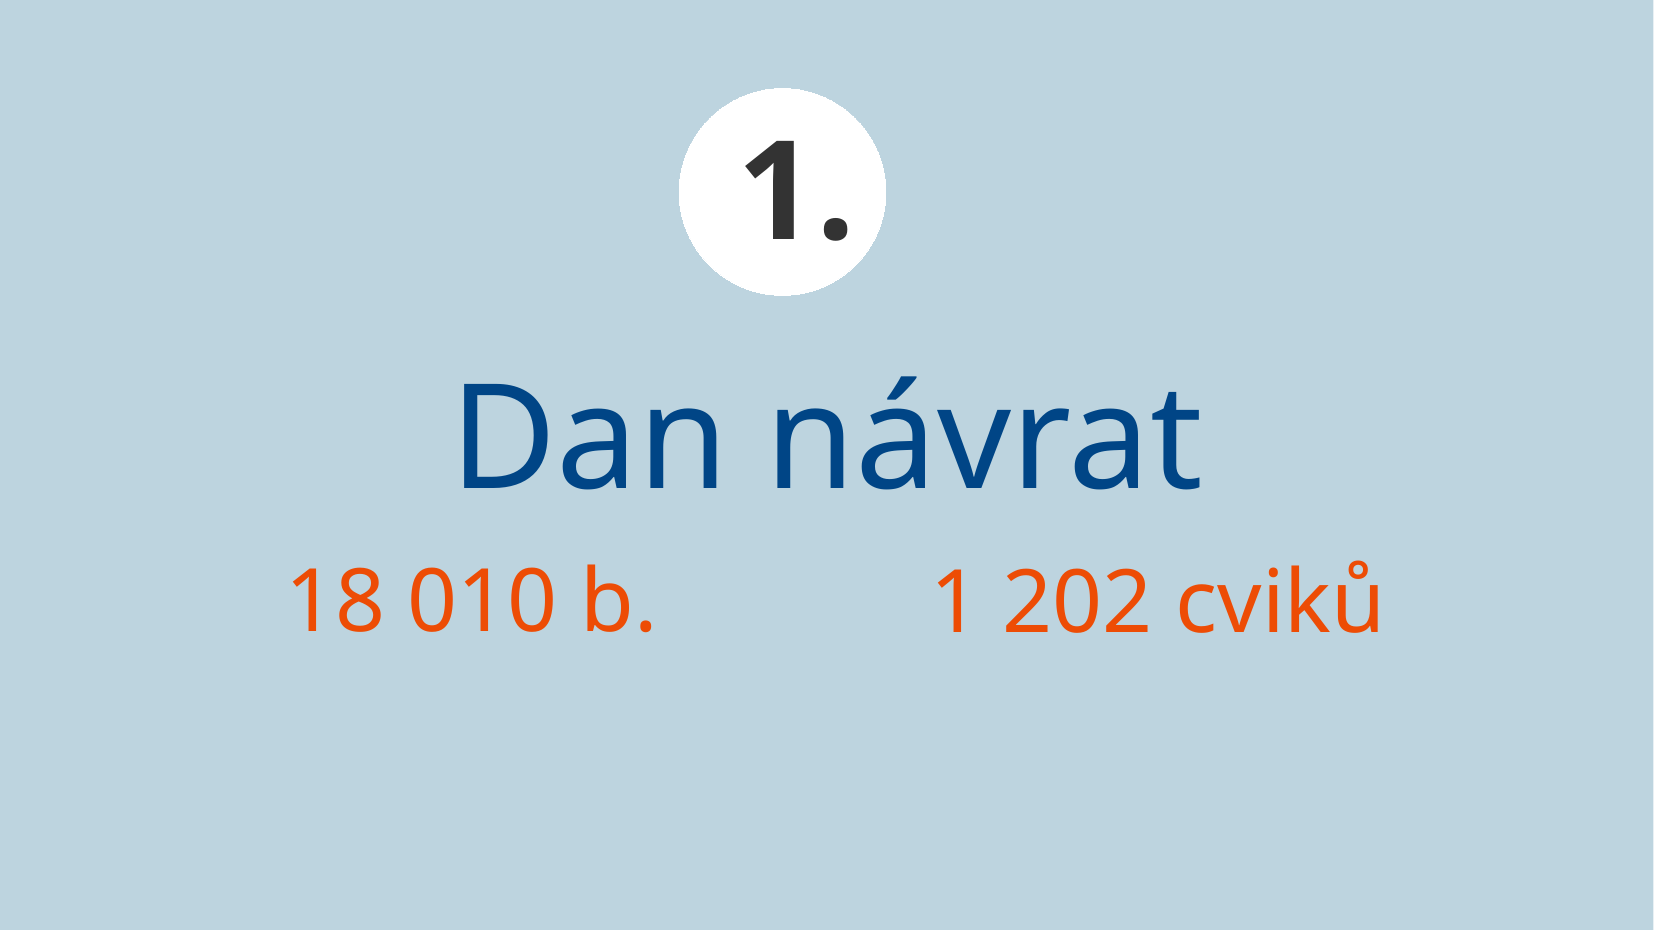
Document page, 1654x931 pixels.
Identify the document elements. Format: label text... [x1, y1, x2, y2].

subtitle Dan návrat [59, 333, 1595, 629]
text_box [679, 120, 708, 264]
text_box [749, 290, 816, 296]
text_box 1 202 cviků [915, 531, 1565, 709]
text_box 18 010 b. [200, 530, 673, 708]
text_box 1. [708, 82, 886, 290]
